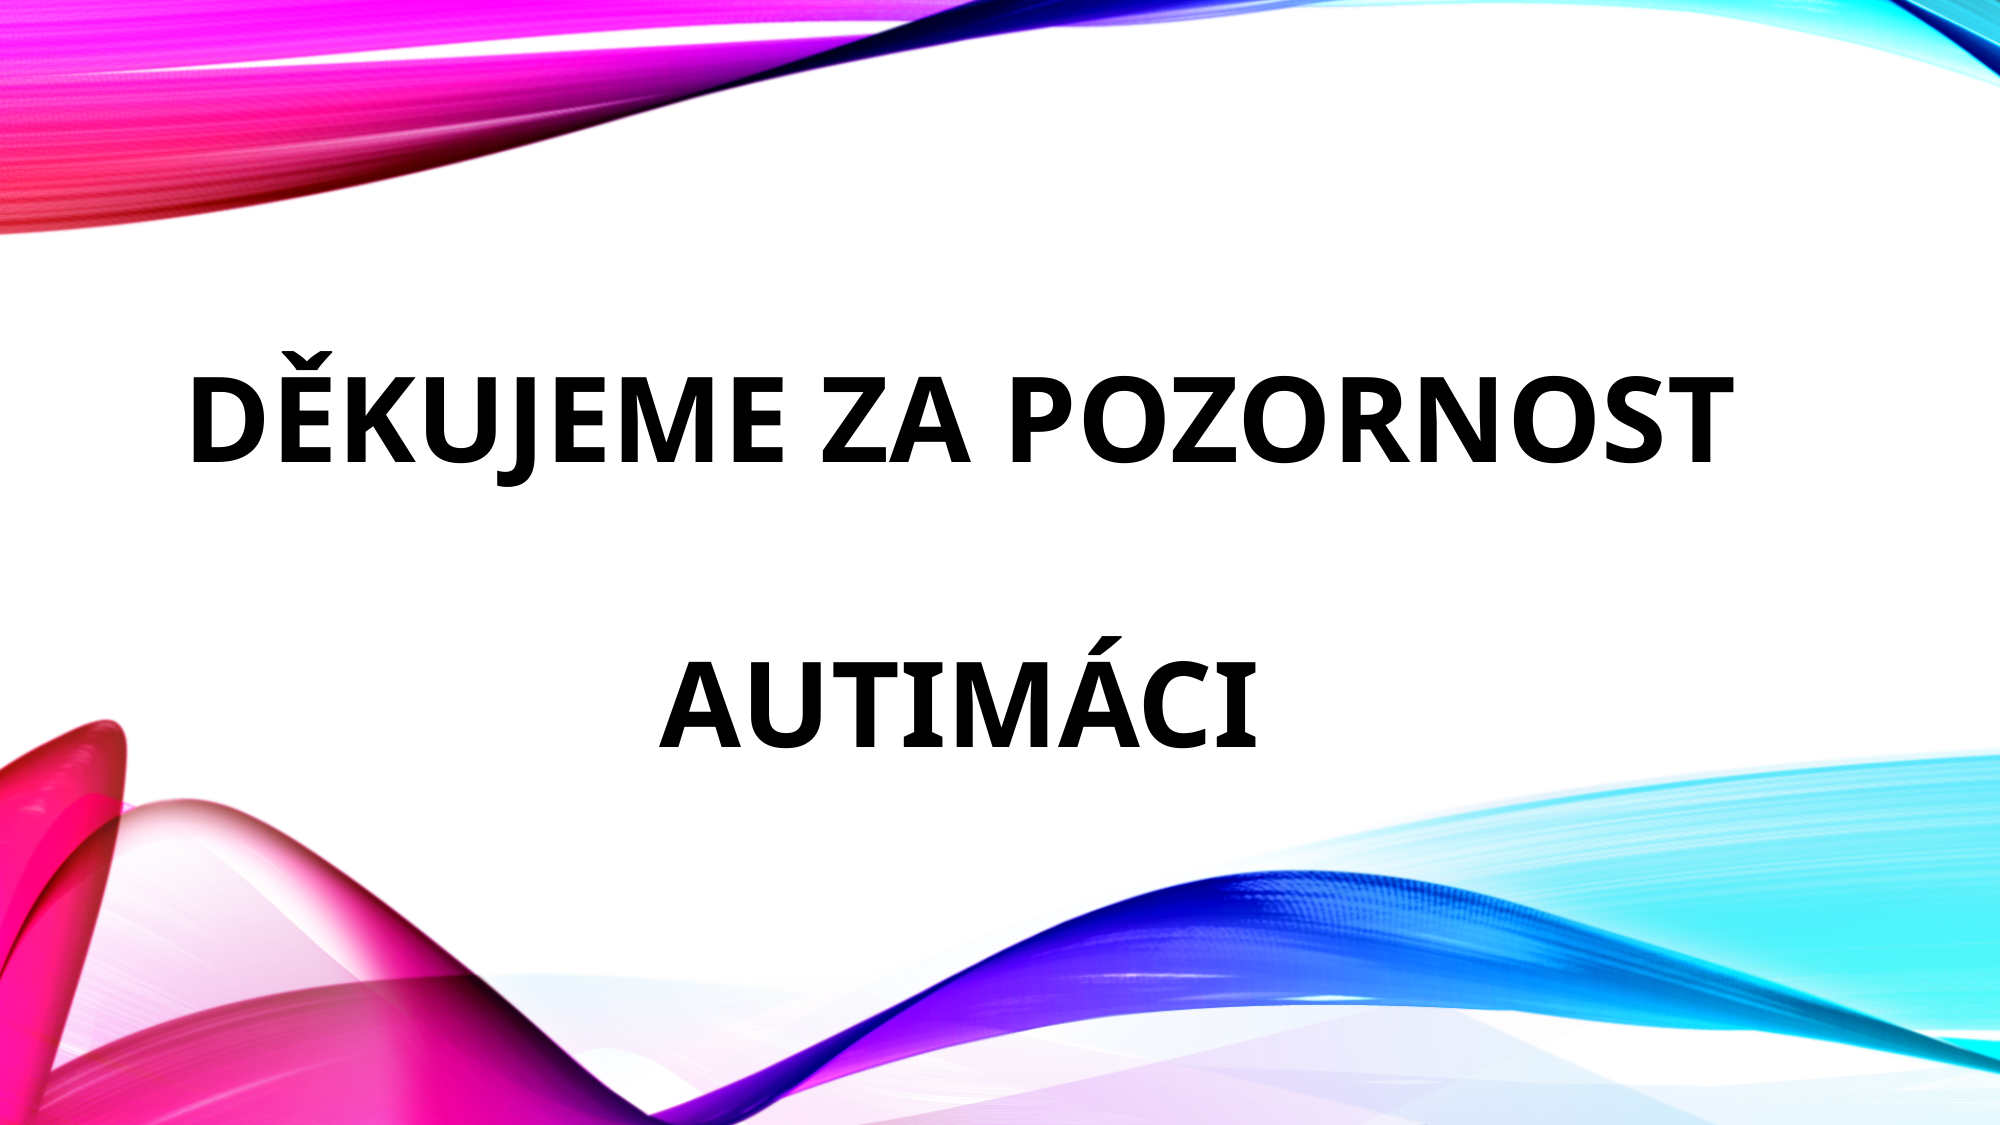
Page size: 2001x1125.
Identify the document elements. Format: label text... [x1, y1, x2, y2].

title Děkujeme za pozornost autimáci [144, 295, 1775, 779]
